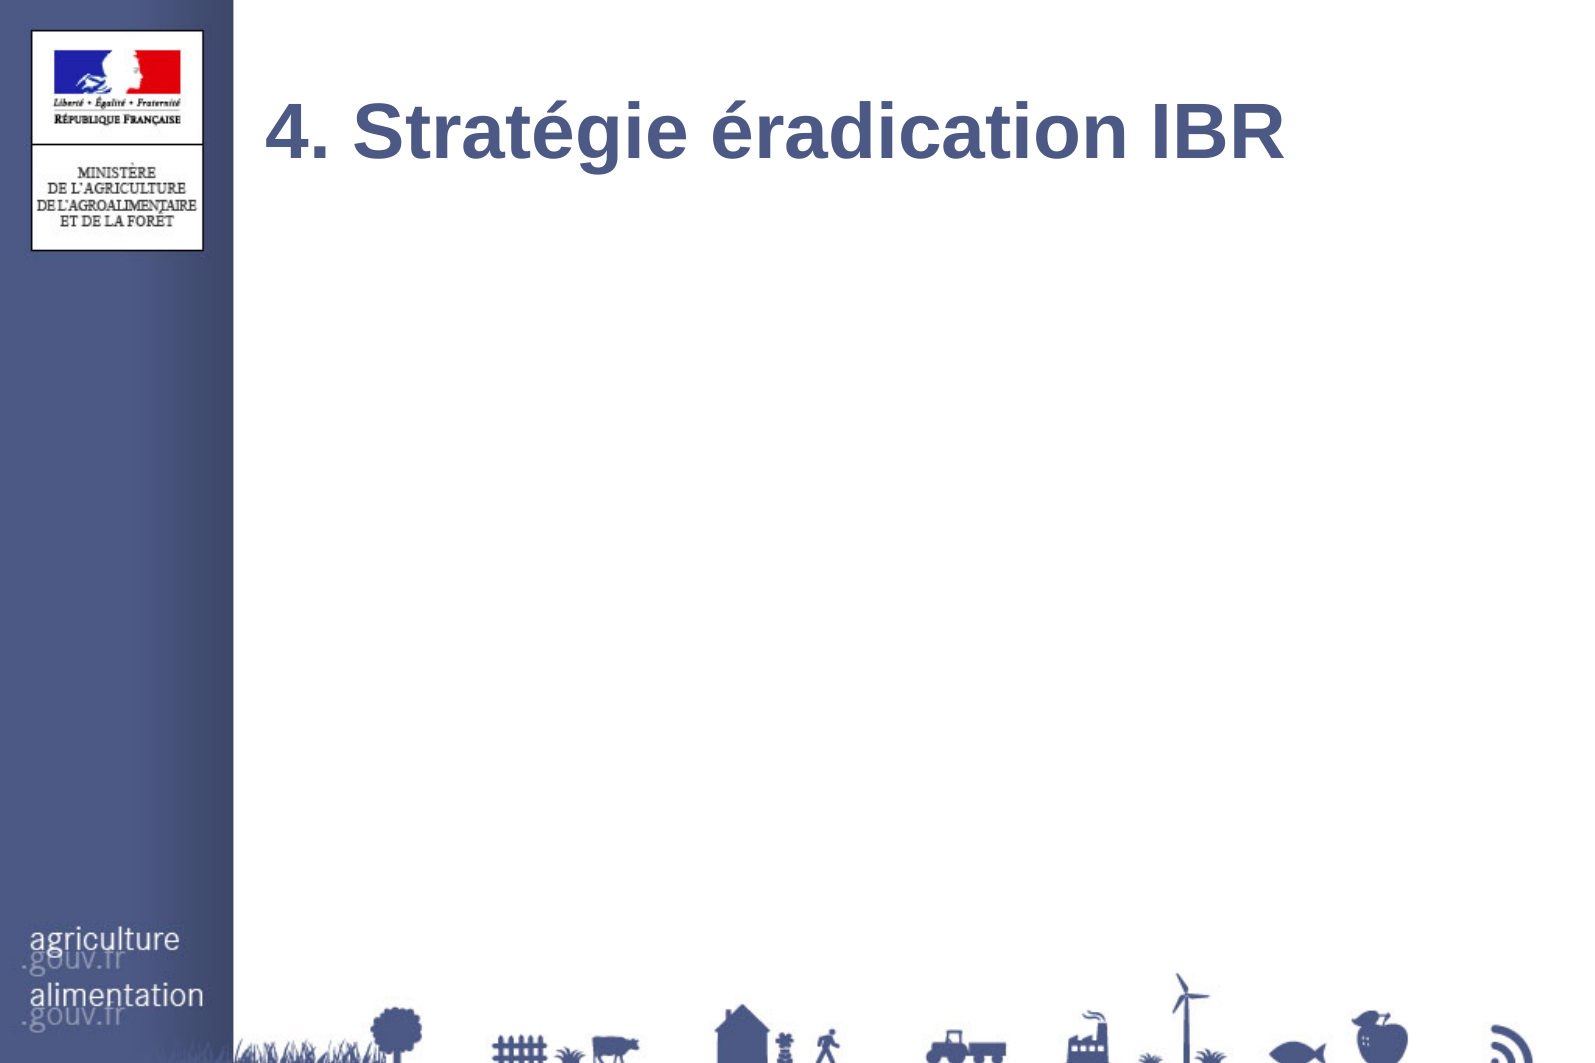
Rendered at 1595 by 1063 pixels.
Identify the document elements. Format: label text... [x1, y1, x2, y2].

title 4. Stratégie éradication IBR [265, 49, 1536, 213]
picture [0, 0, 1595, 1063]
